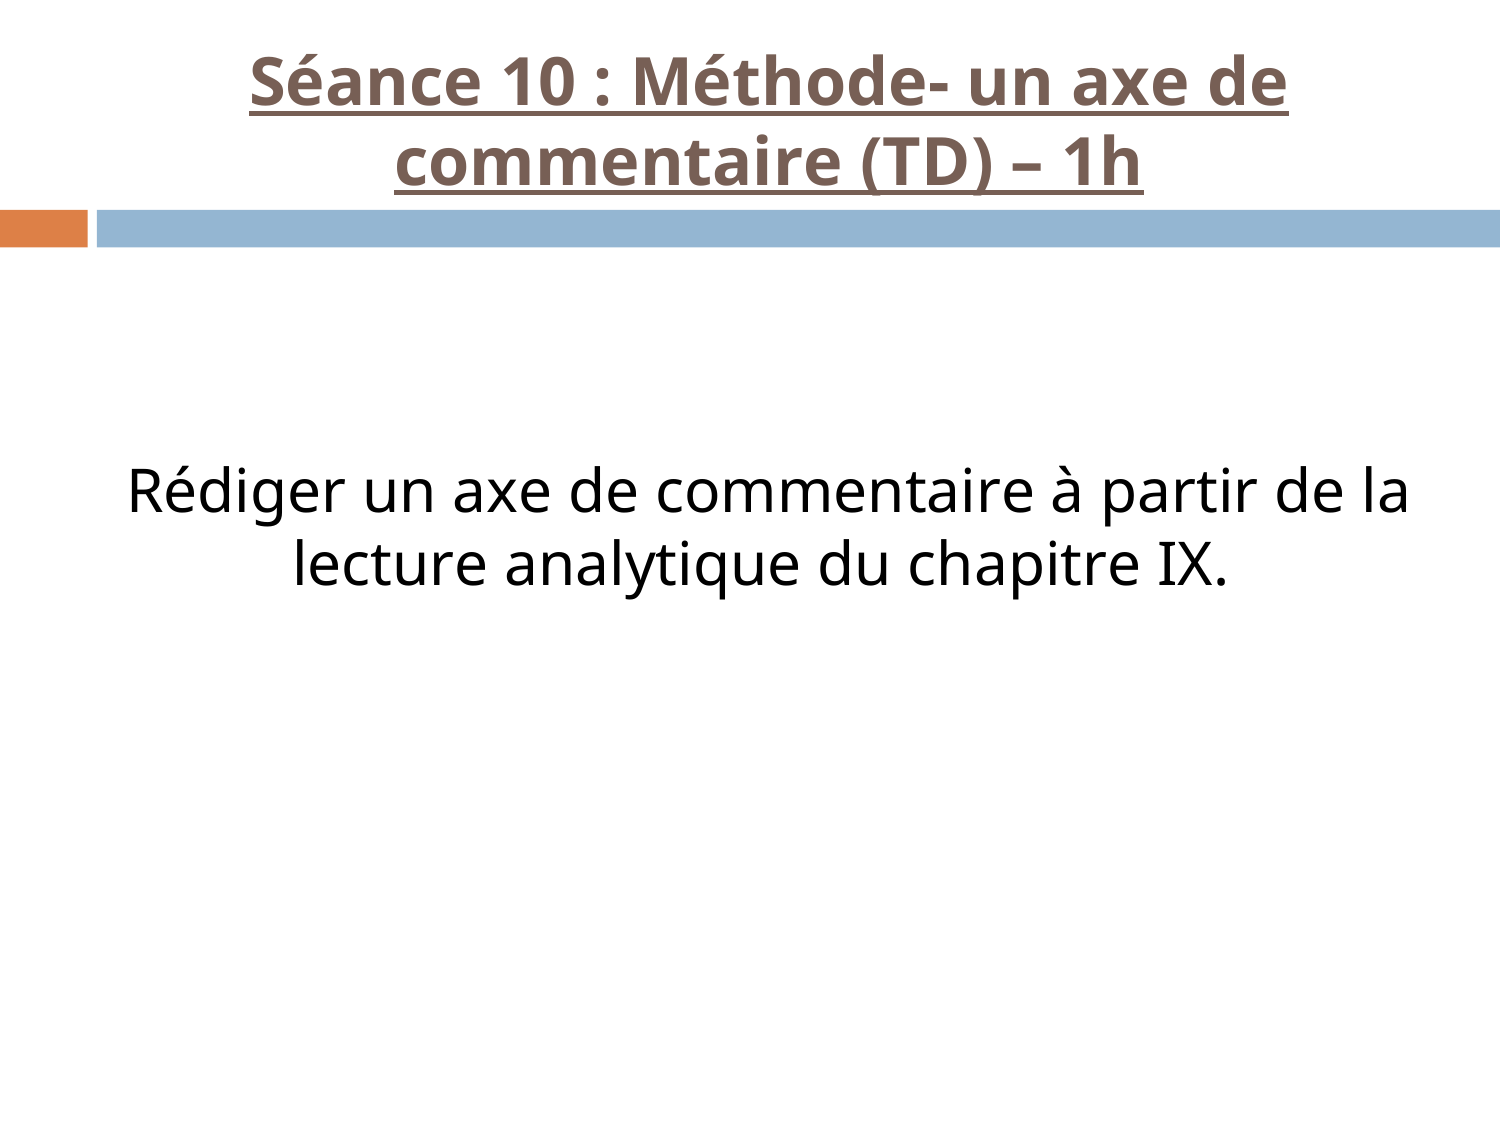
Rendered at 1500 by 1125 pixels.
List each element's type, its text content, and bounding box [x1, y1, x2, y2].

list Rédiger un axe de commentaire à partir de la lecture analytique du chapitre IX. [100, 444, 1438, 1001]
title Séance 10 : Méthode- un axe de commentaire (TD) – 1h [100, 0, 1438, 287]
